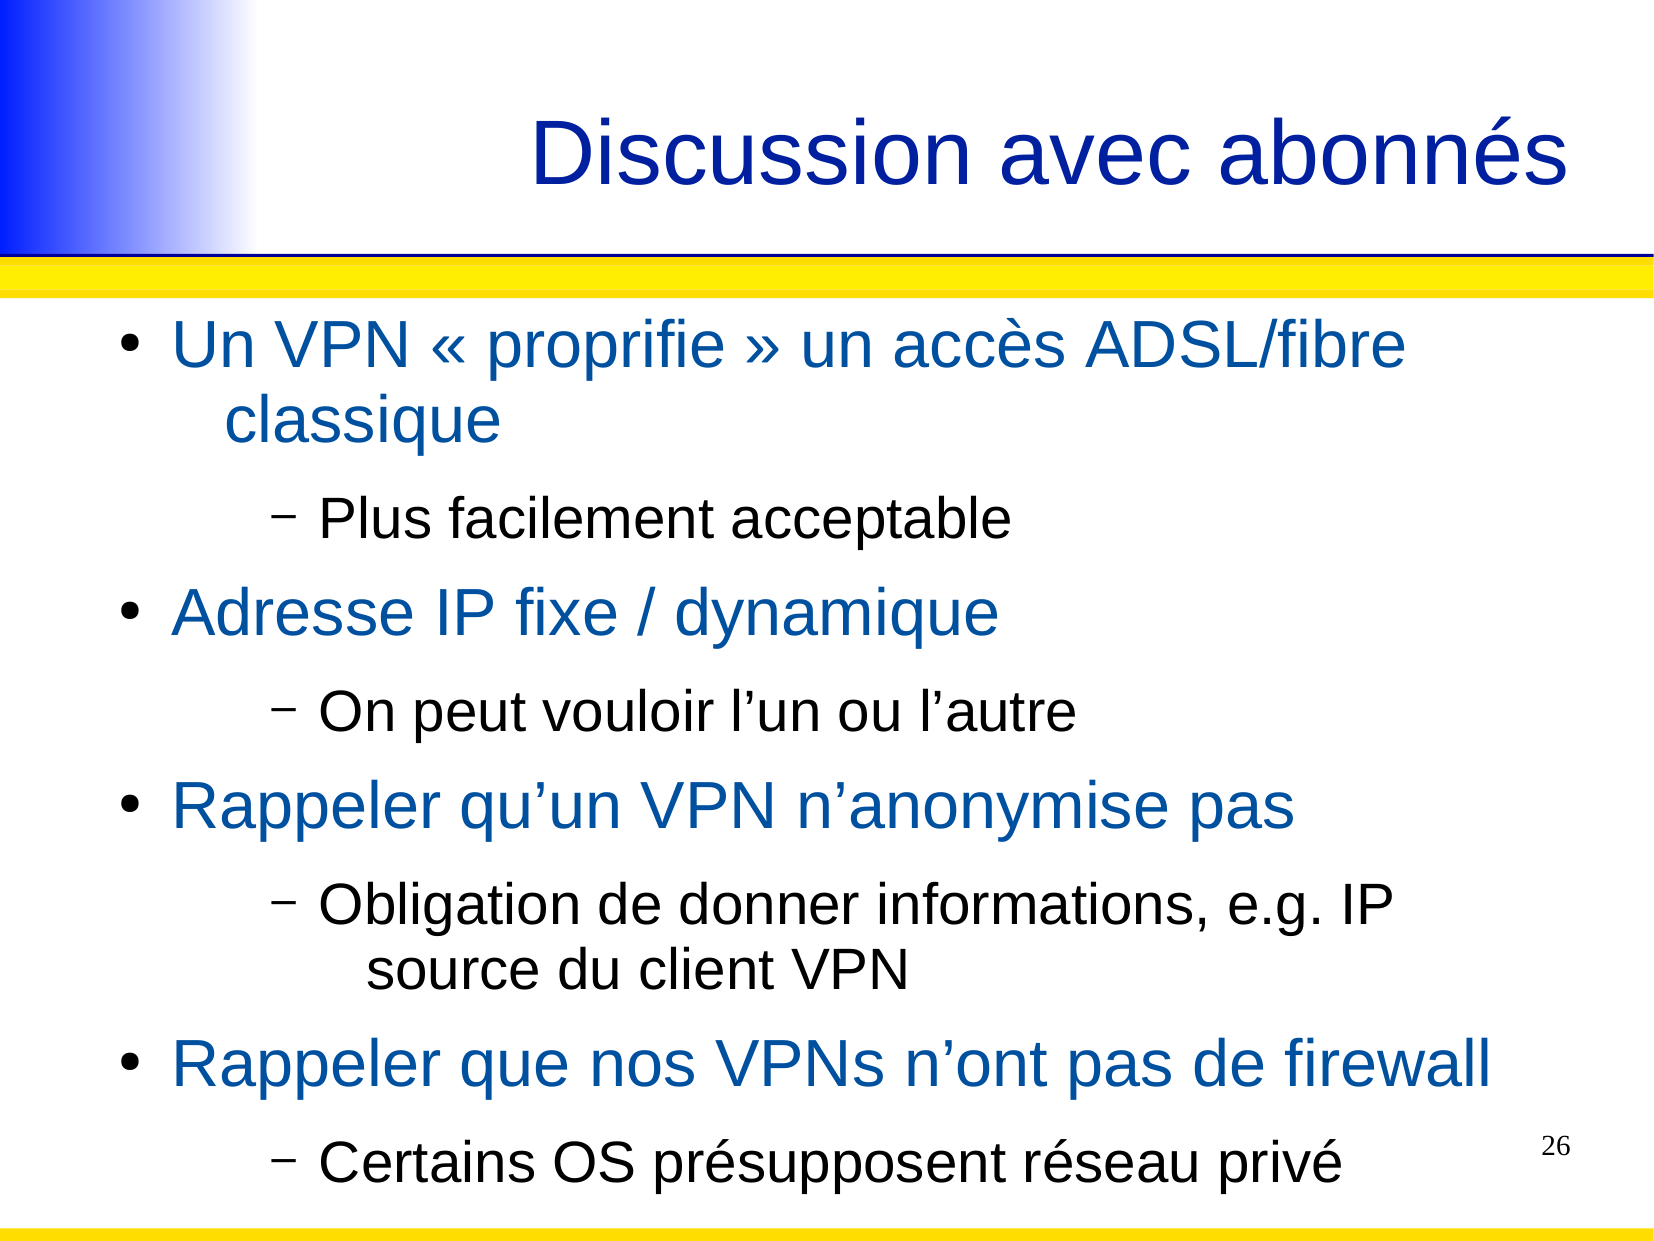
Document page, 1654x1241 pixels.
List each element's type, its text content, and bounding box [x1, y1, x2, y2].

list Un VPN « proprifie » un accès ADSL/fibre classique Plus facilement acceptable Adresse IP fixe / dynamique On peut vouloir l’un ou l’autre Rappeler qu’un VPN n’anonymise pas Obligation de donner informations, e.g. IP source du client VPN Rappeler que nos VPNs n’ont pas de firewall Certains OS présupposent réseau privé [82, 307, 1571, 1196]
title Discussion avec abonnés [372, 49, 1571, 257]
